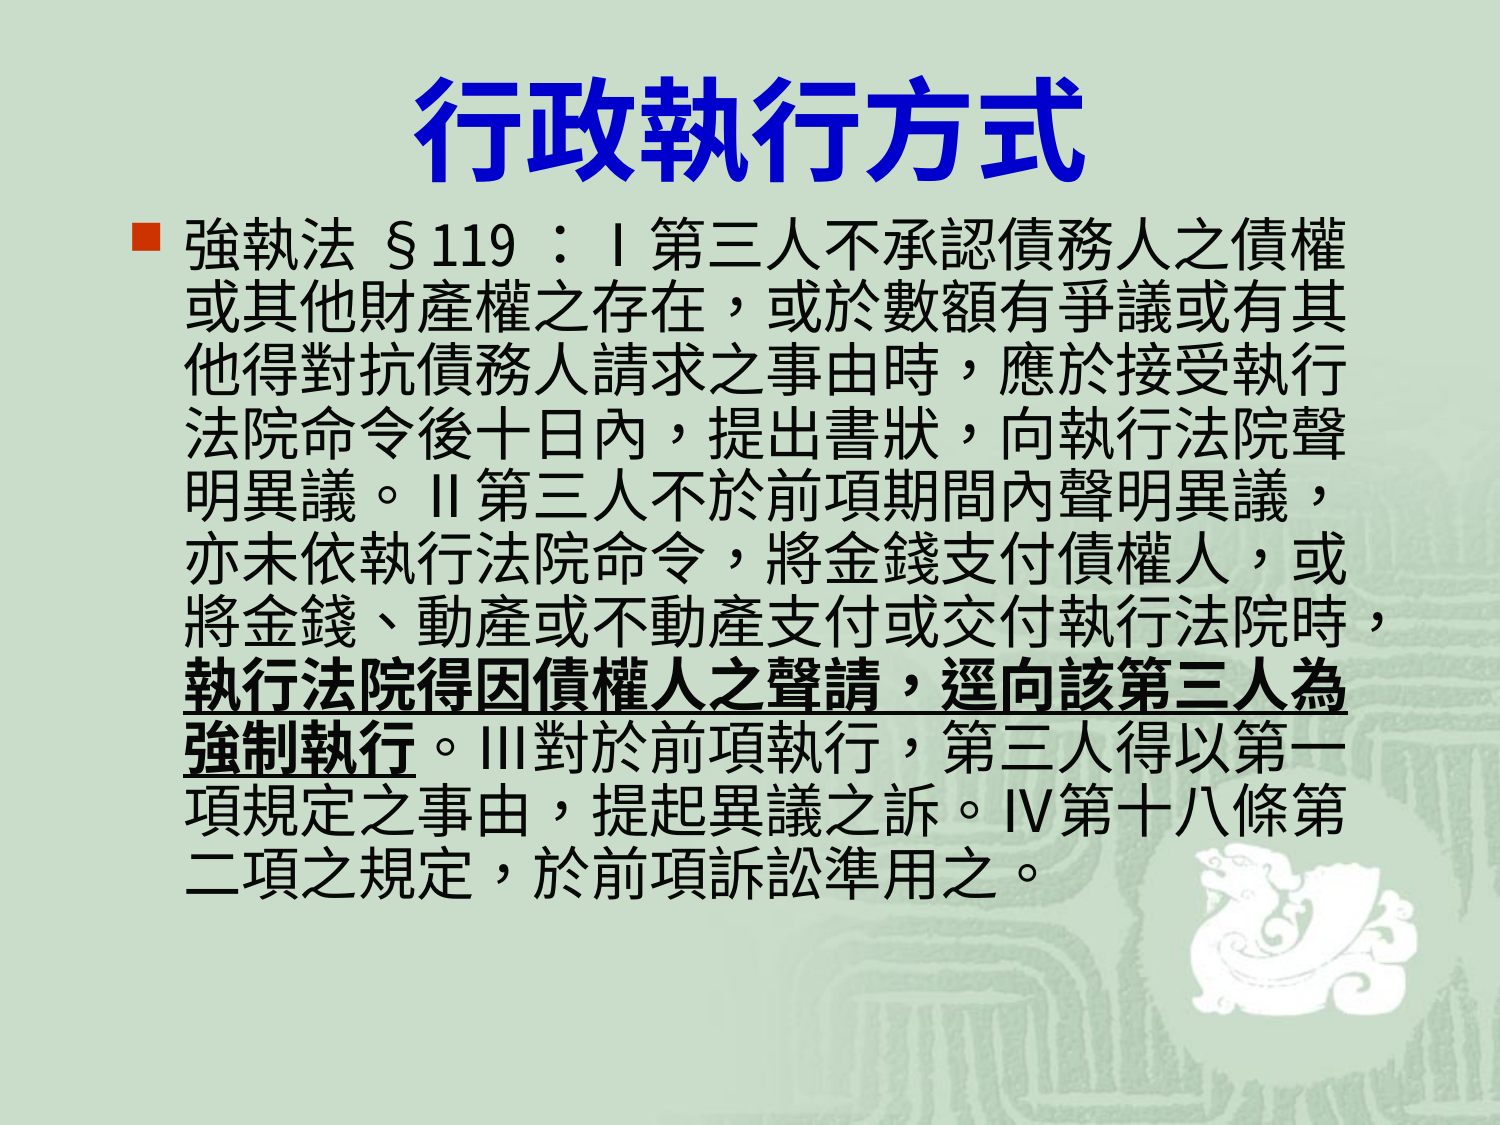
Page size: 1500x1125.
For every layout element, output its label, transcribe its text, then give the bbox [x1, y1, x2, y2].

list 強執法§119：Ⅰ第三人不承認債務人之債權或其他財產權之存在，或於數額有爭議或有其 他得對抗債務人請求之事由時，應於接受執行法院命令後十日內，提出書狀，向執行法院聲明異議。Ⅱ第三人不於前項期間內聲明異議，亦未依執行法院命令，將金錢支付債權人，或將金錢、動產或不動產支付或交付執行法院時，執行法院得因債權人之聲請，逕向該第三人為強制執行。Ⅲ對於前項執行，第三人得以第一項規定之事由，提起異議之訴。Ⅳ第十八條第二項之規定，於前項訴訟準用之。 [112, 208, 1388, 1002]
title 行政執行方式 [112, 52, 1388, 203]
picture [0, 0, 1500, 1125]
